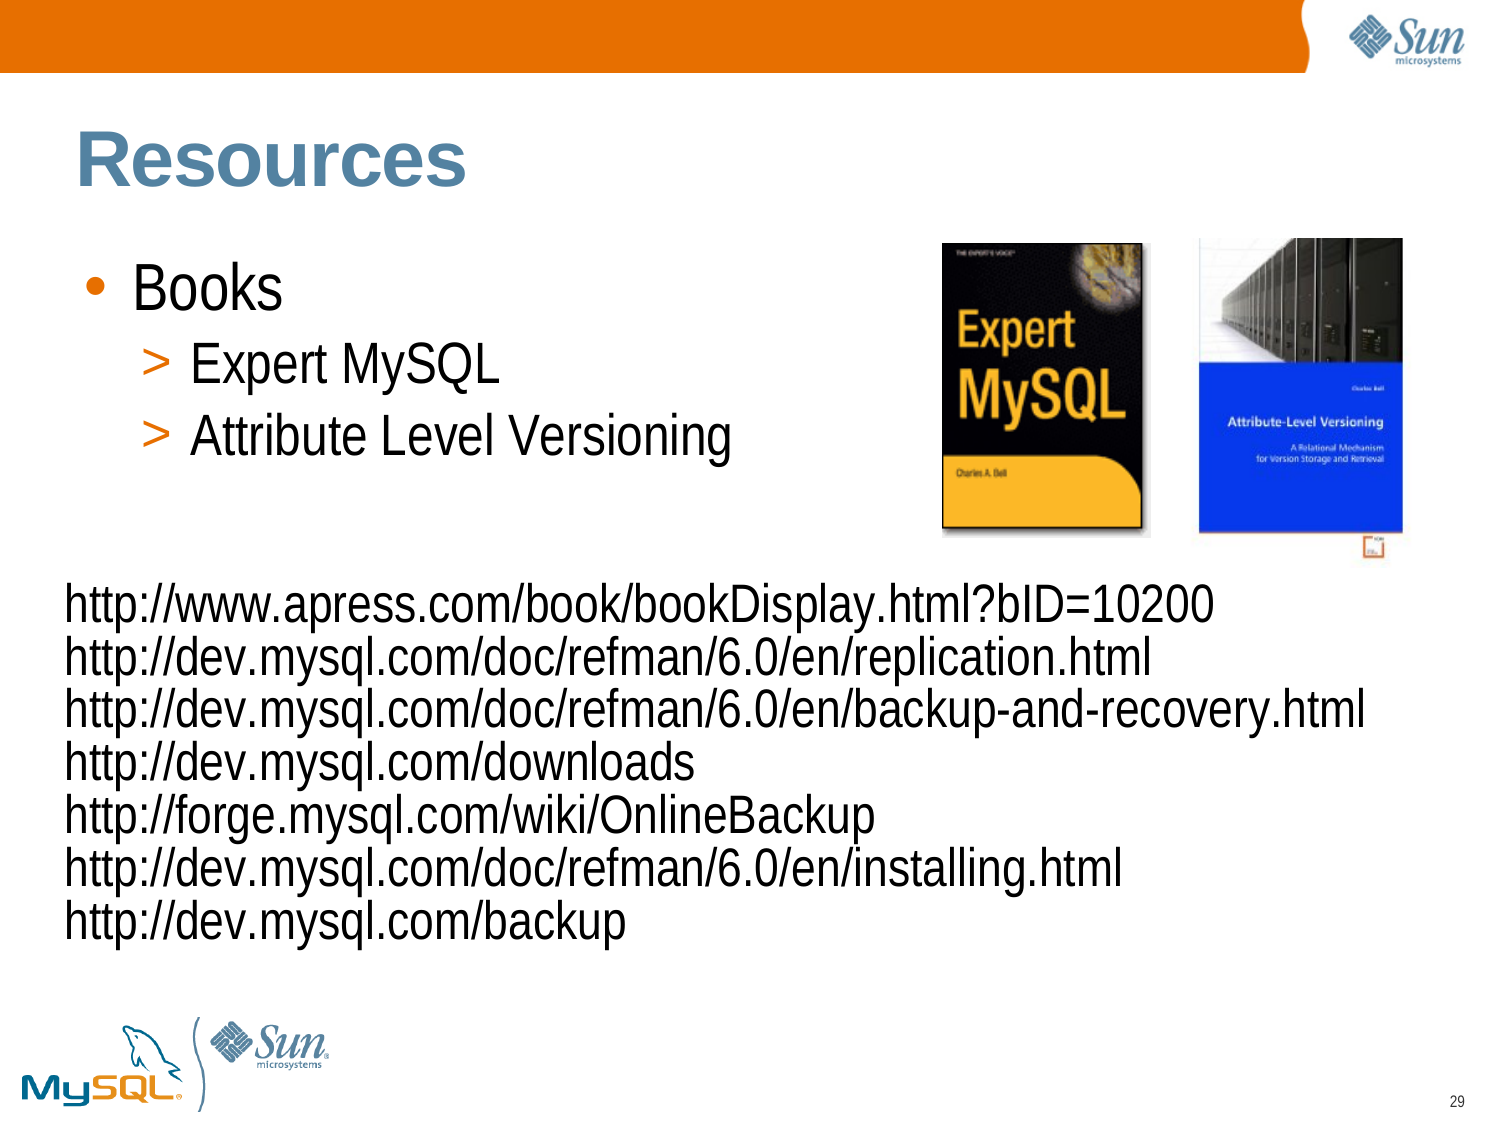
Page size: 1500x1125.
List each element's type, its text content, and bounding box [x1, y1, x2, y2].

picture [0, 0, 1500, 73]
title Resources [75, 123, 1437, 227]
picture [22, 1017, 329, 1112]
picture [942, 243, 1151, 539]
picture [1152, 238, 1450, 568]
list Books Expert MySQL Attribute Level Versioning http://www.apress.com/book/bookDisplay.html?bID=10200 http://dev.mysql.com/doc/refman/6.0/en/replication.html http://dev.mysql.com/doc/refman/6.0/en/backup-and-recovery.html http://dev.mysql.com/downloads http://forge.mysql.com/wiki/OnlineBackup http://dev.mysql.com/doc/refman/6.0/en/installing.html http://dev.mysql.com/backup [64, 258, 1401, 1062]
